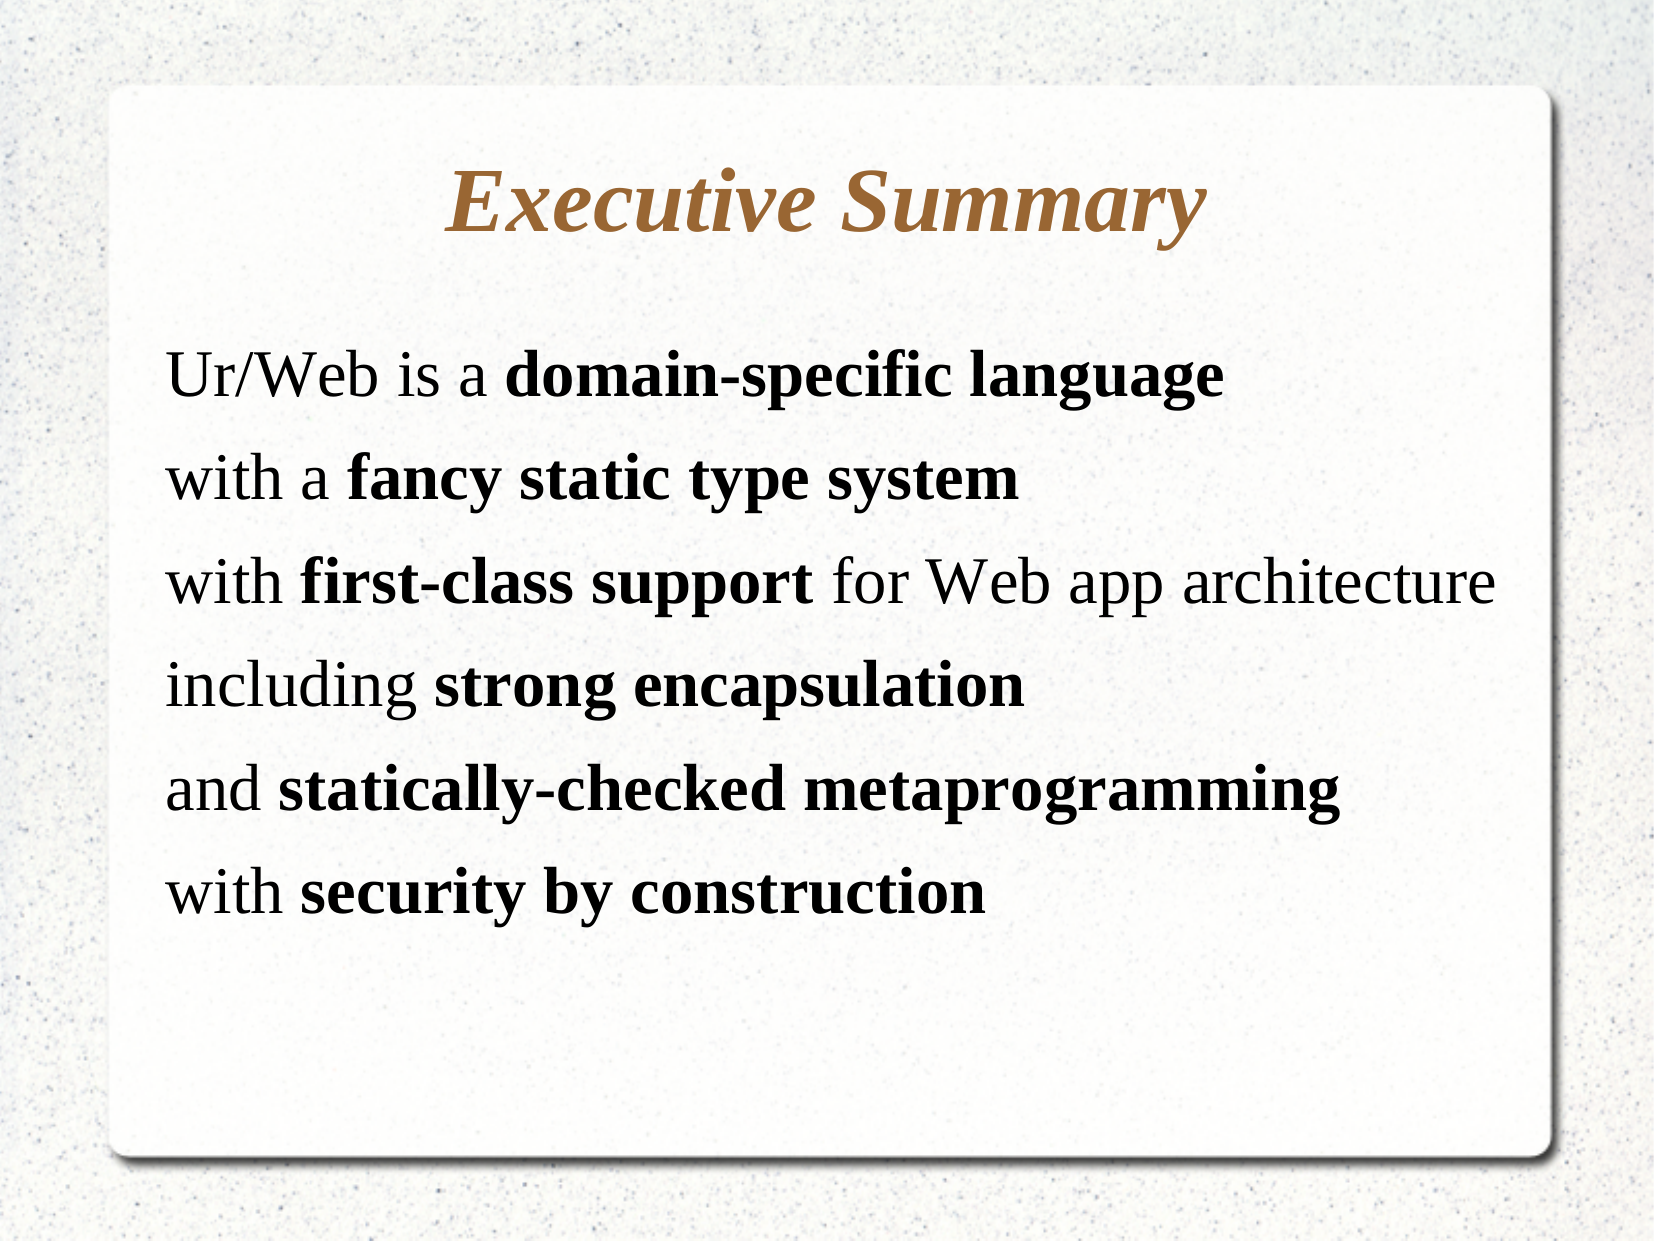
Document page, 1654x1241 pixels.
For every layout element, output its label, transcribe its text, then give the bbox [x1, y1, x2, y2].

picture [0, 0, 1654, 1241]
list Ur/Web is a domain-specific language with a fancy static type system with first-class support for Web app architecture including strong encapsulation and statically-checked metaprogramming with security by construction [147, 336, 1506, 1141]
title Executive Summary [118, 96, 1536, 304]
